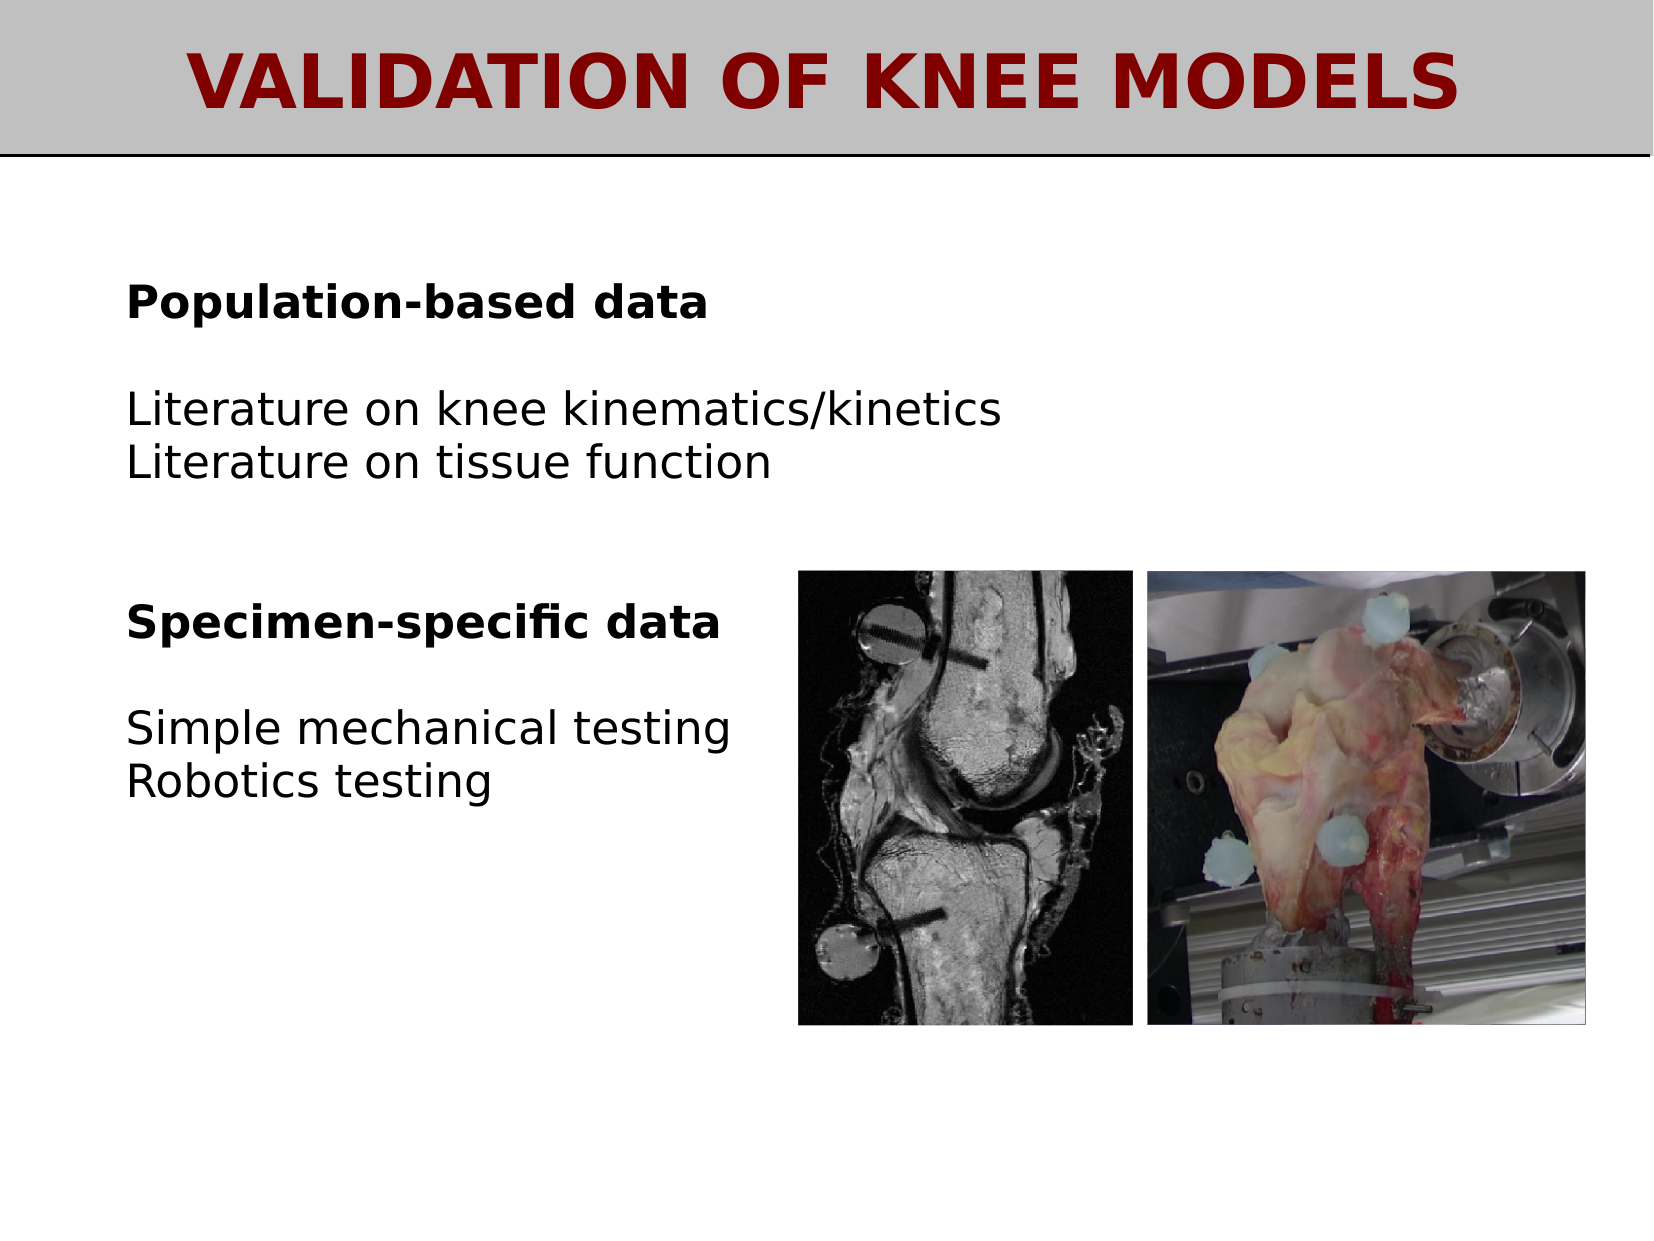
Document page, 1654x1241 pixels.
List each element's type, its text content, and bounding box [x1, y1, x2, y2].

text_box Population-based data Literature on knee kinematics/kinetics Literature on tissue function Specimen-specific data Simple mechanical testing Robotics testing [110, 268, 1088, 870]
picture [787, 558, 1595, 1036]
text_box [0, 0, 1654, 156]
text_box VALIDATION OF KNEE MODELS [0, 31, 1651, 134]
